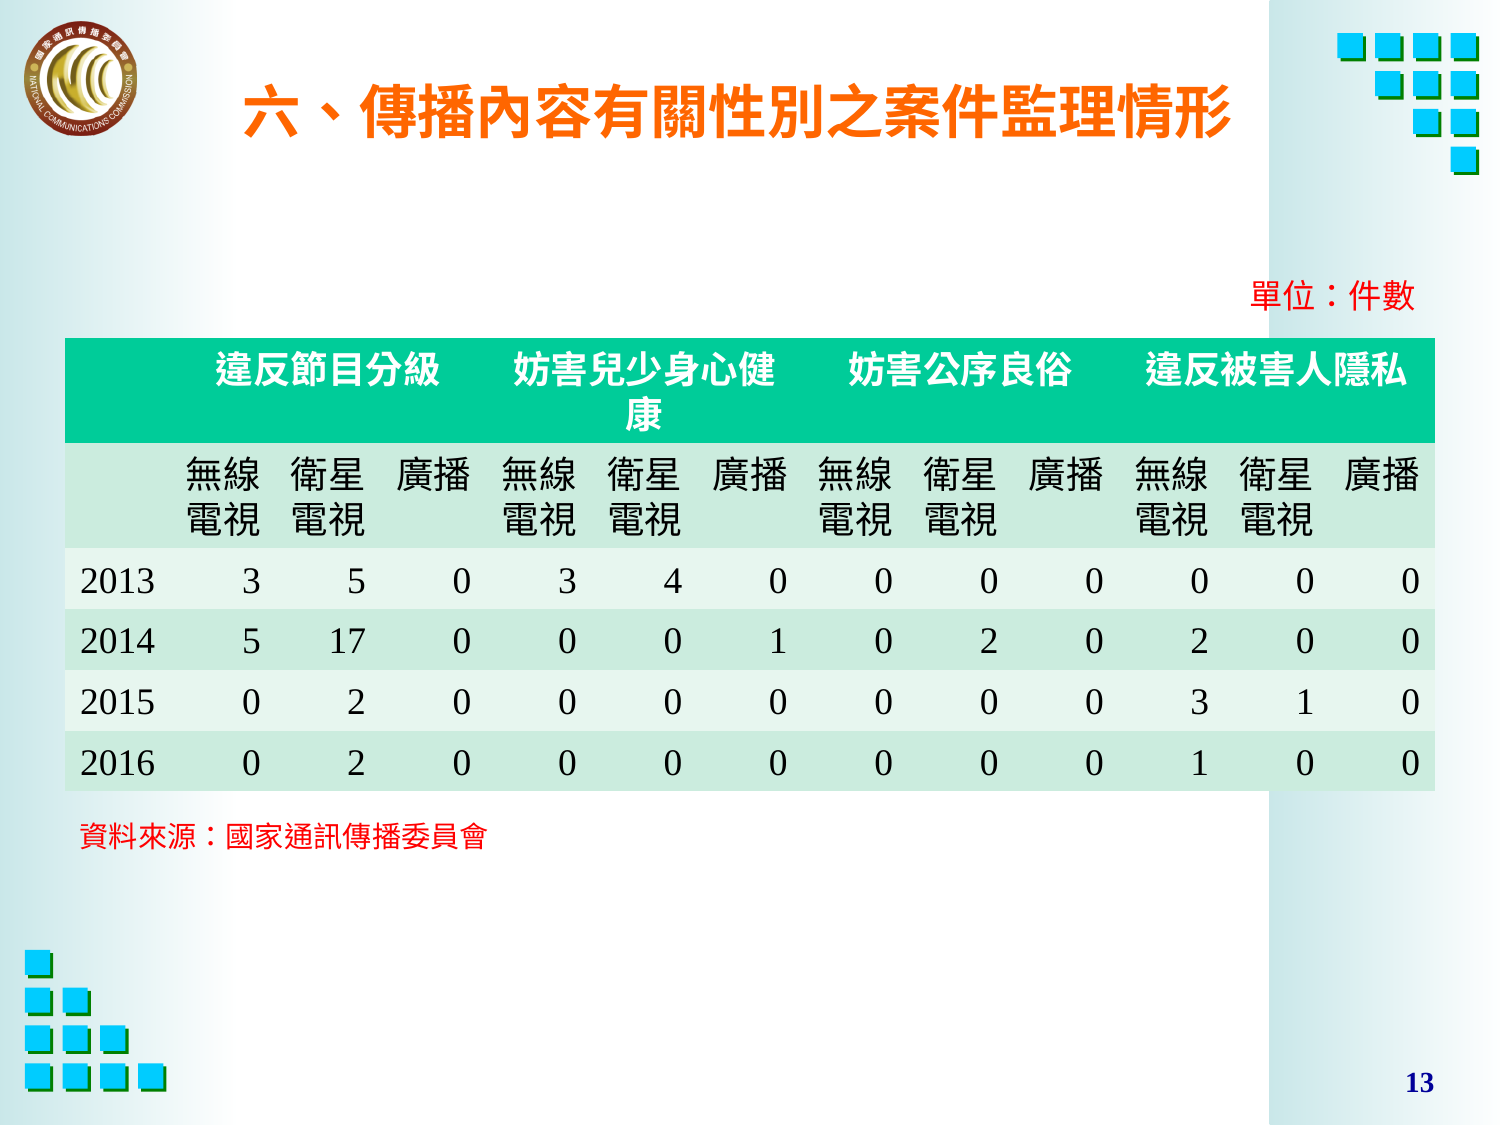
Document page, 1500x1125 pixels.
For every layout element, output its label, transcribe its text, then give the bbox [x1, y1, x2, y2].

picture [24, 21, 137, 136]
table_cell 0 [803, 609, 908, 670]
table_cell 0 [697, 548, 803, 609]
text_box 單位：件數 [1234, 267, 1447, 323]
table_cell 衛星電視 [1224, 443, 1330, 548]
table_cell 0 [803, 731, 908, 791]
table_cell 3 [1119, 670, 1224, 731]
table_cell 衛星電視 [908, 443, 1014, 548]
table_cell 0 [908, 731, 1014, 791]
table_cell 2016 [65, 731, 170, 791]
table_cell 0 [486, 670, 592, 731]
table_cell 2015 [65, 670, 170, 731]
table_cell 5 [170, 609, 276, 670]
table_cell 0 [592, 609, 697, 670]
table_cell 0 [381, 731, 486, 791]
table_cell [65, 443, 170, 548]
table_cell 1 [697, 609, 803, 670]
table_cell 0 [486, 609, 592, 670]
table_cell 0 [908, 548, 1014, 609]
table_cell 3 [486, 548, 592, 609]
table_cell 廣播 [1330, 443, 1435, 548]
table_cell 2 [1119, 609, 1224, 670]
table_cell 17 [276, 609, 381, 670]
table_cell 0 [1014, 548, 1119, 609]
table_cell 0 [1119, 548, 1224, 609]
table_cell 0 [1330, 548, 1435, 609]
table_cell 0 [592, 731, 697, 791]
table_cell 0 [1330, 670, 1435, 731]
table_cell 0 [170, 670, 276, 731]
table_cell 0 [381, 548, 486, 609]
table_header 違反節目分級 [170, 338, 486, 443]
table_cell 0 [697, 731, 803, 791]
table_cell 0 [908, 670, 1014, 731]
table_cell 0 [1014, 670, 1119, 731]
table_header [65, 338, 170, 443]
table_cell 0 [170, 731, 276, 791]
table_cell 0 [381, 670, 486, 731]
table_cell 0 [381, 609, 486, 670]
table_cell 2 [908, 609, 1014, 670]
table_cell 0 [697, 670, 803, 731]
table_cell 0 [592, 670, 697, 731]
table_cell 無線電視 [1119, 443, 1224, 548]
table_cell 無線電視 [170, 443, 276, 548]
table_cell 2013 [65, 548, 170, 609]
table_cell 無線電視 [803, 443, 908, 548]
table_cell 2014 [65, 609, 170, 670]
table_cell 0 [1330, 731, 1435, 791]
table_cell 廣播 [381, 443, 486, 548]
table_cell 0 [1224, 731, 1330, 791]
table_cell 3 [170, 548, 276, 609]
table_cell 2 [276, 670, 381, 731]
table_cell 衛星電視 [276, 443, 381, 548]
table_cell 0 [803, 670, 908, 731]
table_cell 0 [803, 548, 908, 609]
table_cell 2 [276, 731, 381, 791]
table_cell 0 [1330, 609, 1435, 670]
table_cell 廣播 [697, 443, 803, 548]
text_box 資料來源：國家通訊傳播委員會 [64, 810, 519, 861]
table_cell 0 [1014, 731, 1119, 791]
table_cell 0 [486, 731, 592, 791]
table_cell 廣播 [1014, 443, 1119, 548]
table_cell 0 [1014, 609, 1119, 670]
table_header 妨害公序良俗 [803, 338, 1119, 443]
table_header 違反被害人隱私 [1119, 338, 1435, 443]
table_cell 4 [592, 548, 697, 609]
table_cell 1 [1224, 670, 1330, 731]
table_cell 0 [1224, 548, 1330, 609]
table_cell 衛星電視 [592, 443, 697, 548]
title 六、傳播內容有關性別之案件監理情形 [194, 47, 1282, 173]
table_cell 0 [1224, 609, 1330, 670]
table_cell 5 [276, 548, 381, 609]
table_cell 1 [1119, 731, 1224, 791]
table_header 妨害兒少身心健康 [486, 338, 803, 443]
table_cell 無線電視 [486, 443, 592, 548]
